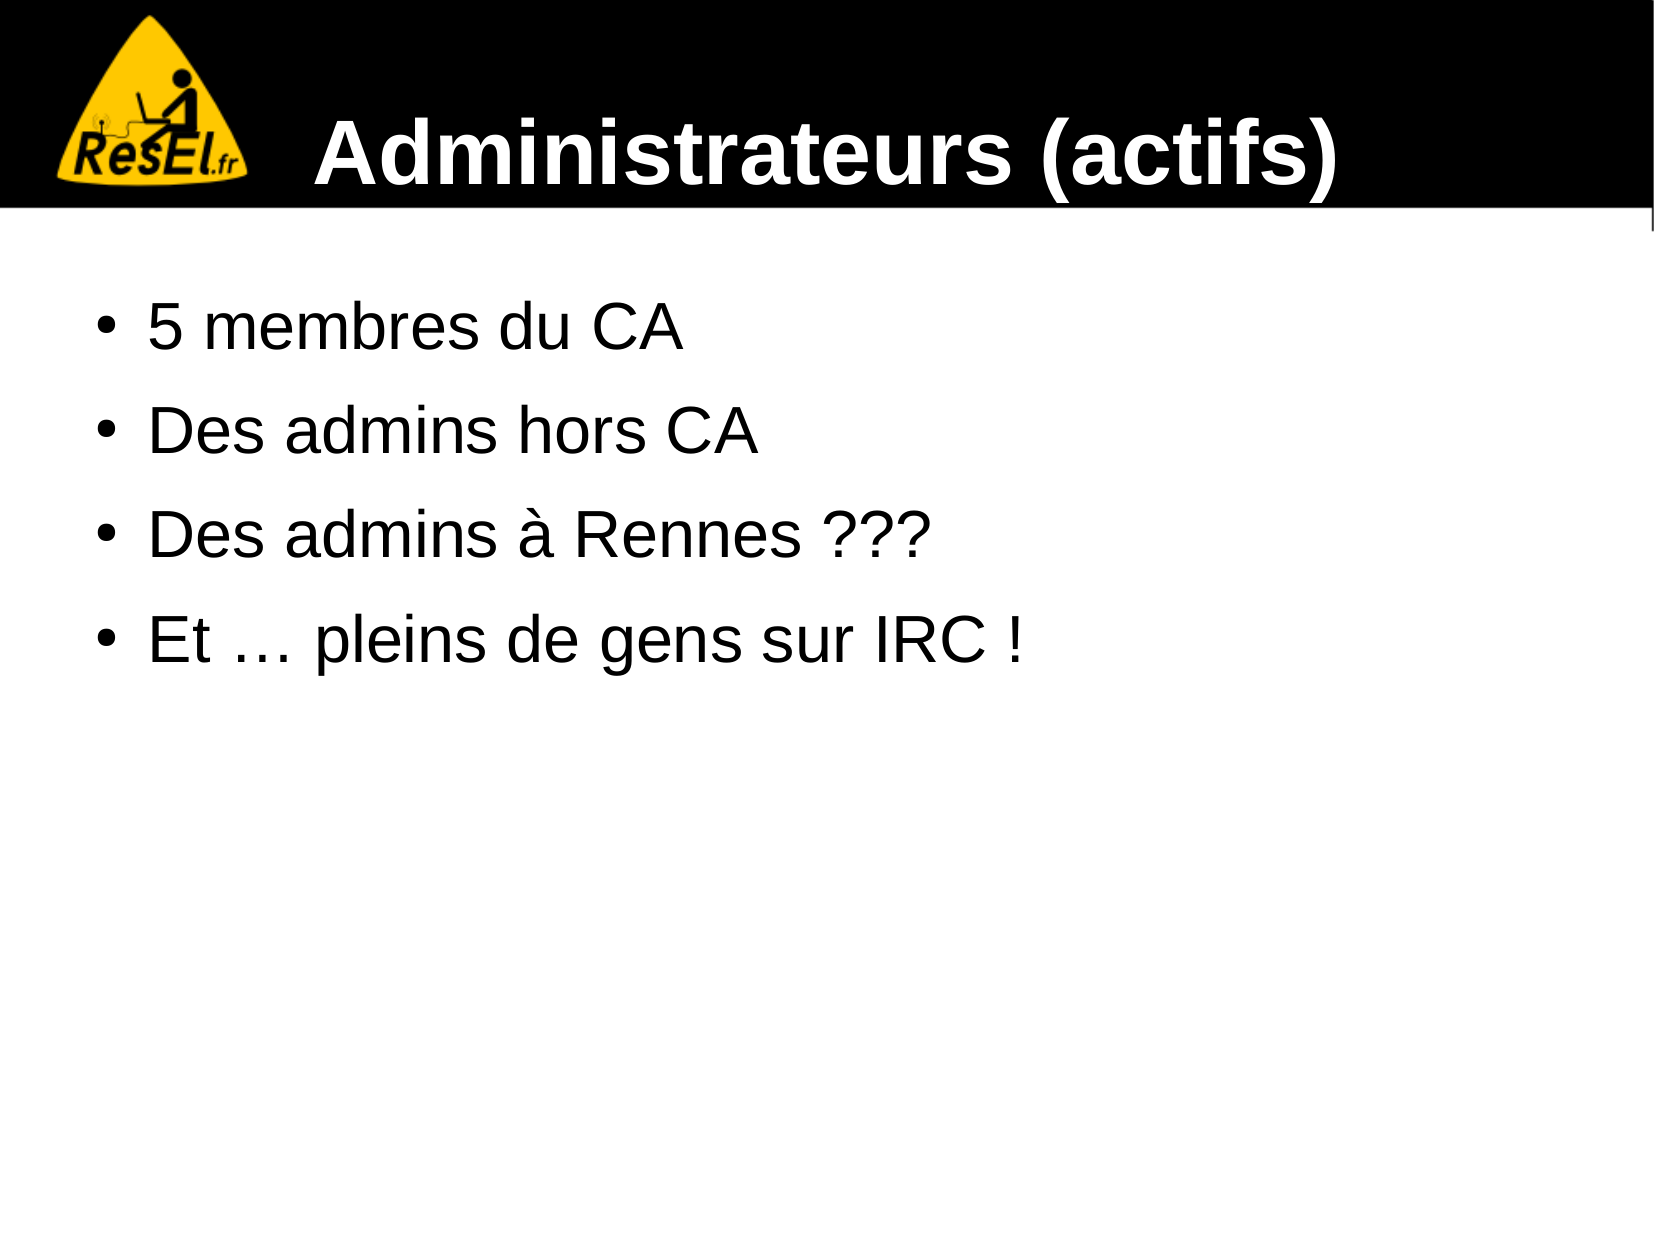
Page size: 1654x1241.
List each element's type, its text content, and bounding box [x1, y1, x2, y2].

list 5 membres du CA Des admins hors CA Des admins à Rennes ??? Et … pleins de gens sur IRC ! [76, 288, 1565, 1093]
title Administrateurs (actifs) [82, 49, 1571, 257]
picture [0, 0, 1654, 1241]
